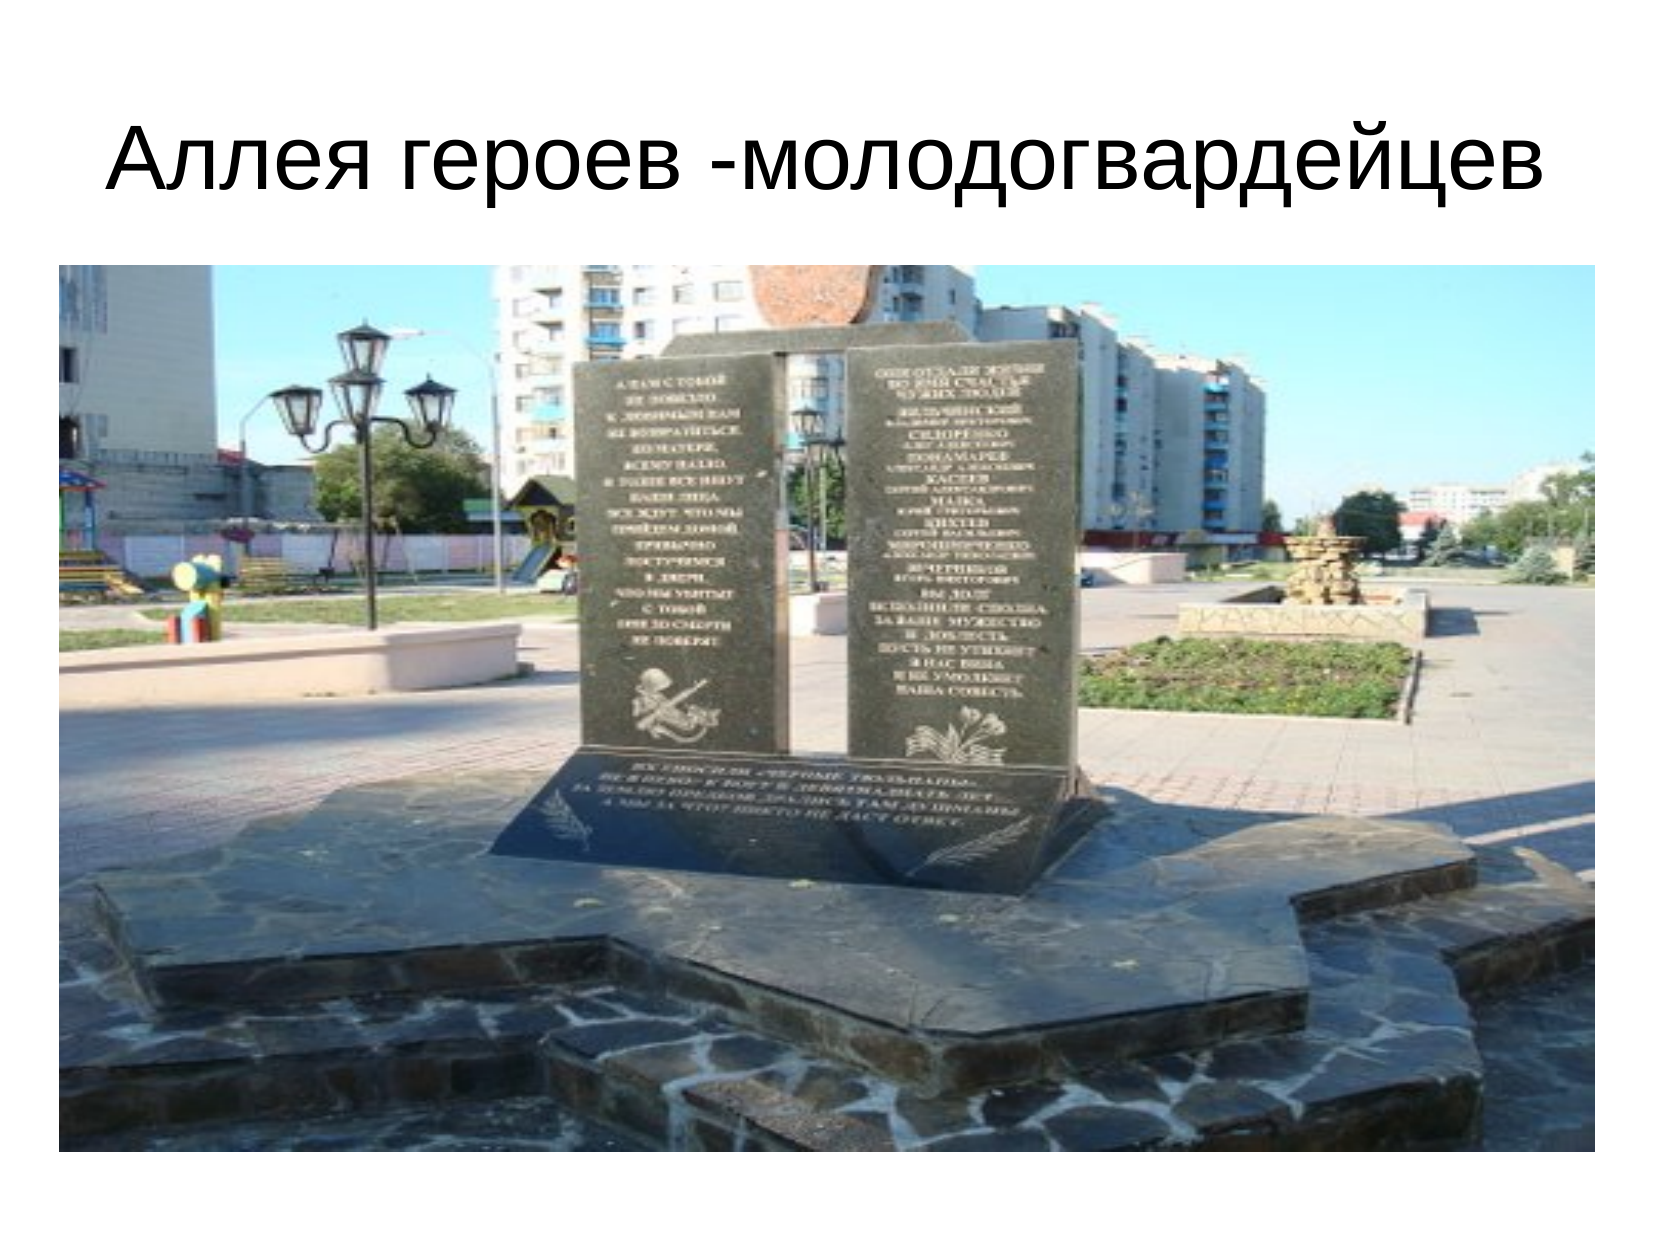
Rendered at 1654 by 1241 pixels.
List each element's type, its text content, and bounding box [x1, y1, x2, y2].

picture [59, 265, 1595, 1152]
title Аллея героев -молодогвардейцев [82, 49, 1571, 257]
